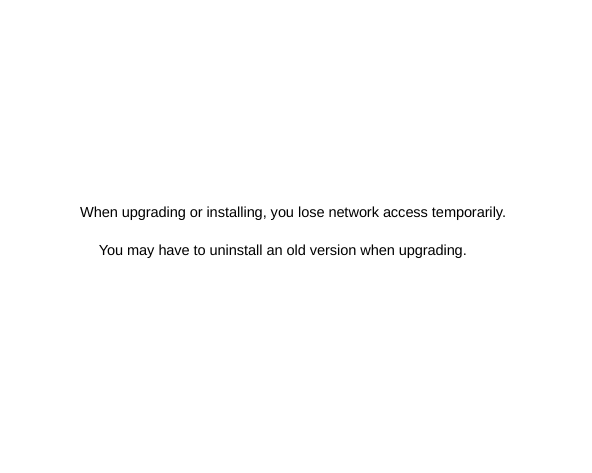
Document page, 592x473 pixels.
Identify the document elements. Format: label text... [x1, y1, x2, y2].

text_box When upgrading or installing, you lose network access temporarily. You may have to uninstall an old version when upgrading. [65, 183, 526, 289]
